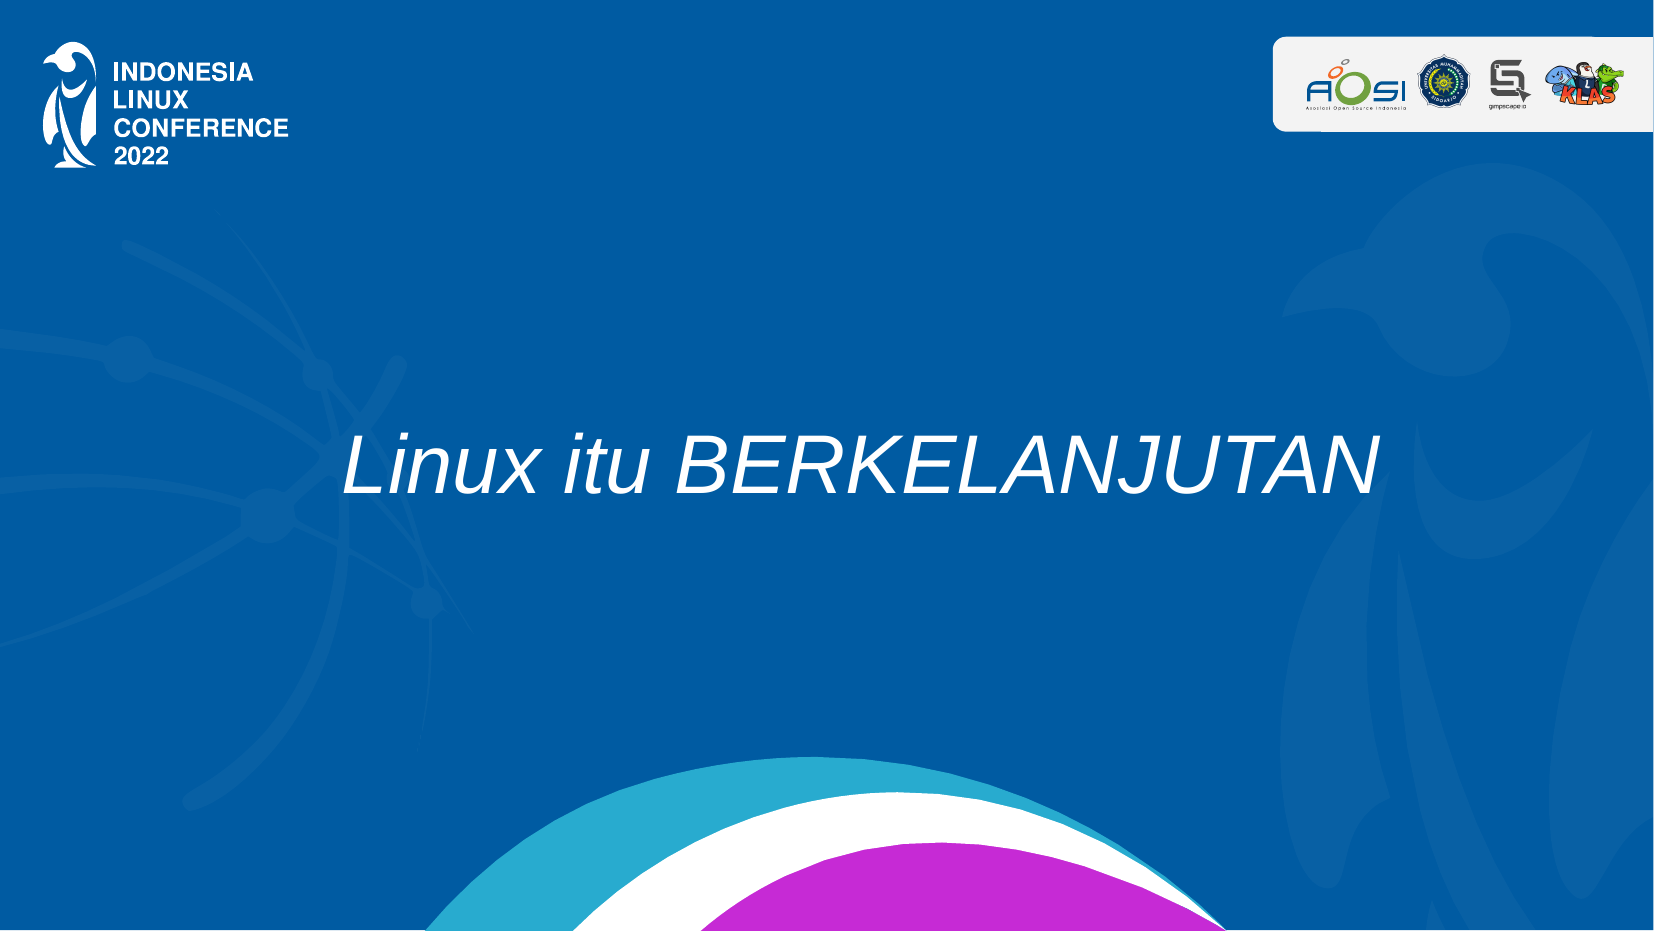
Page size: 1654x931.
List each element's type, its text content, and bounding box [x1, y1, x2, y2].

text_box [424, 756, 1227, 931]
picture [1545, 62, 1624, 105]
text_box Linux itu BERKELANJUTAN [187, 255, 1501, 676]
picture [1417, 54, 1471, 108]
